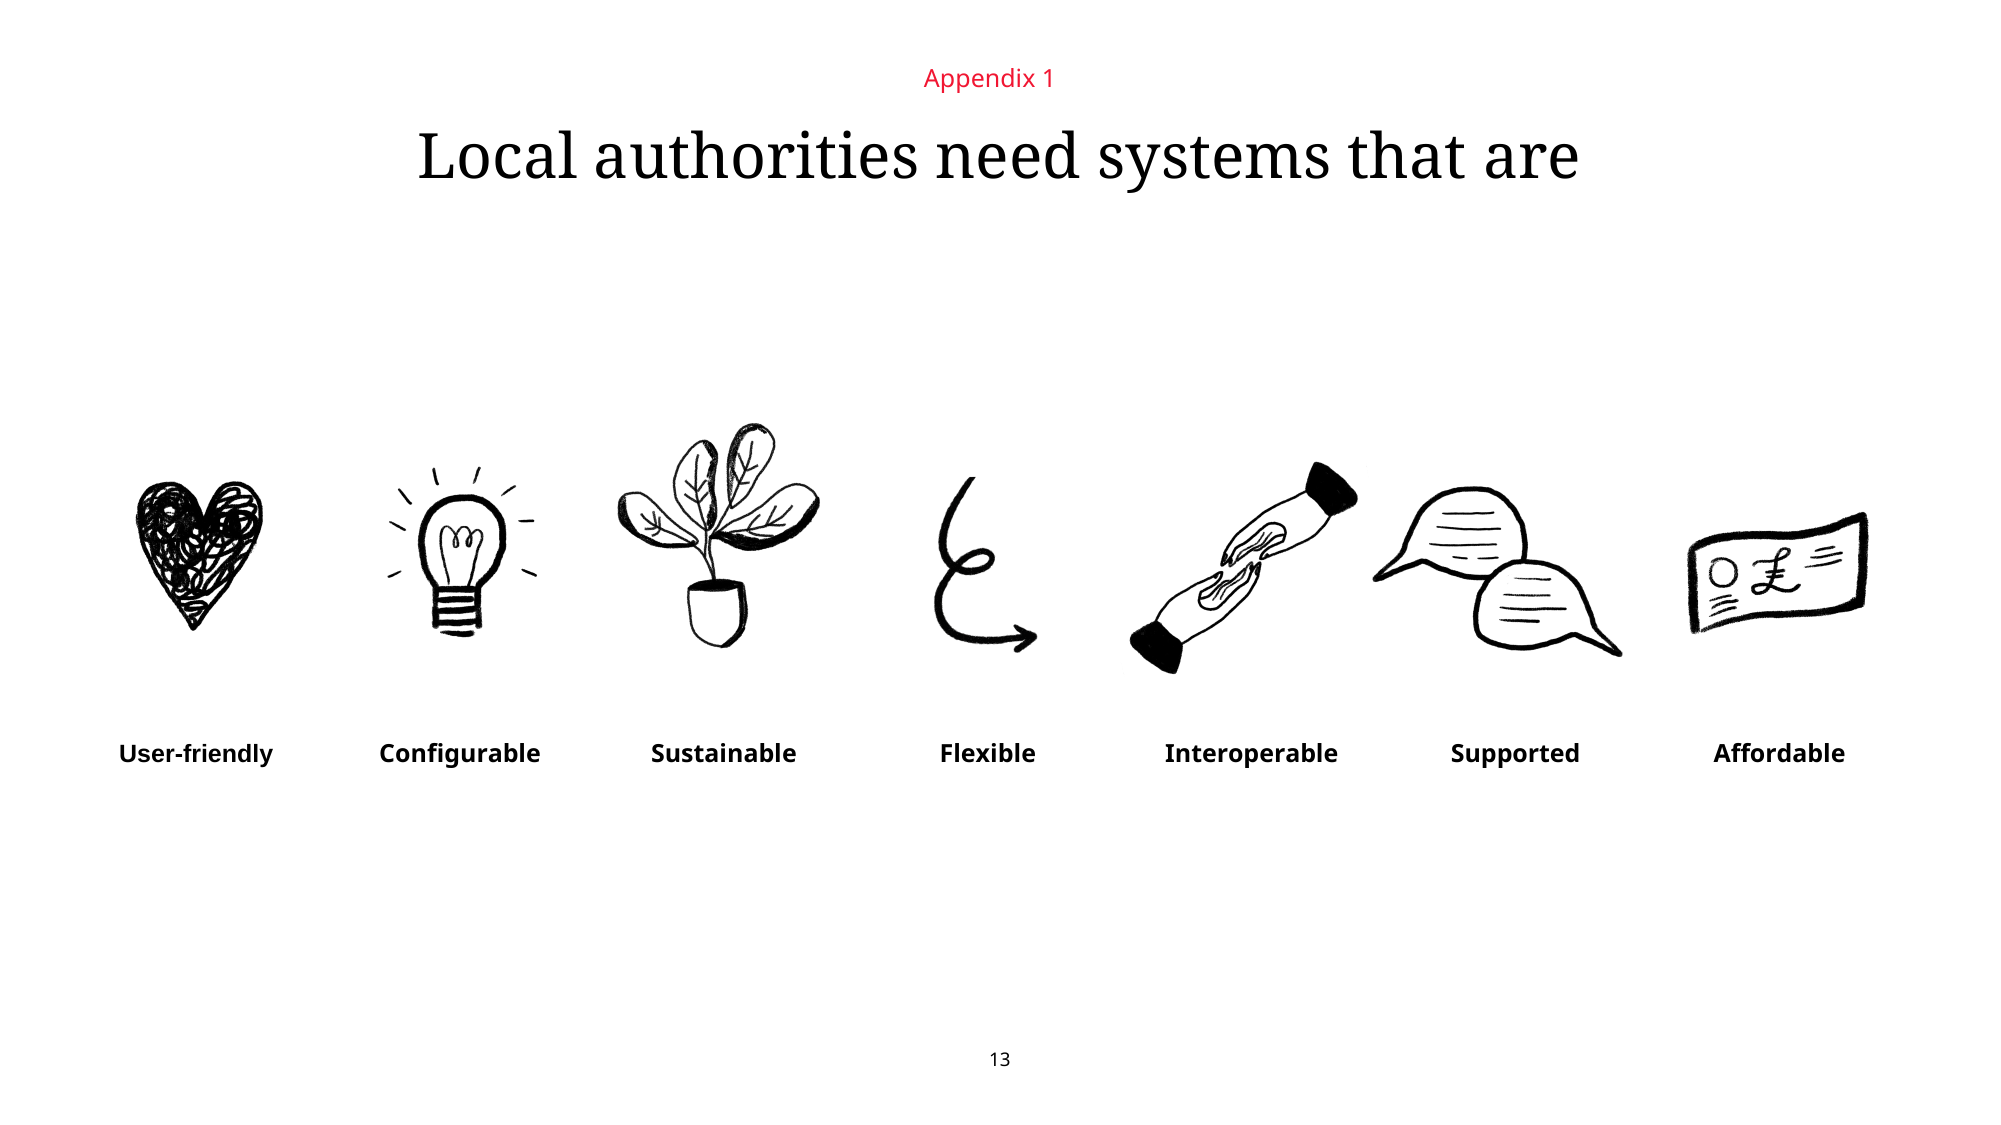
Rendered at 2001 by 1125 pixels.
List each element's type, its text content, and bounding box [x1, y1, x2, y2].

picture [0, 354, 1980, 736]
text_box Local authorities need systems that are [83, 125, 1917, 216]
text_box Supported [1380, 733, 1644, 772]
text_box Interoperable [1116, 736, 1380, 772]
text_box Affordable [1644, 733, 1916, 772]
text_box User-friendly [60, 733, 324, 772]
text_box Sustainable [588, 733, 860, 772]
text_box 59 [955, 997, 1045, 1123]
text_box Flexible [860, 733, 1116, 772]
text_box Configurable [324, 733, 588, 772]
text_box Appendix 1 [775, 58, 1205, 97]
